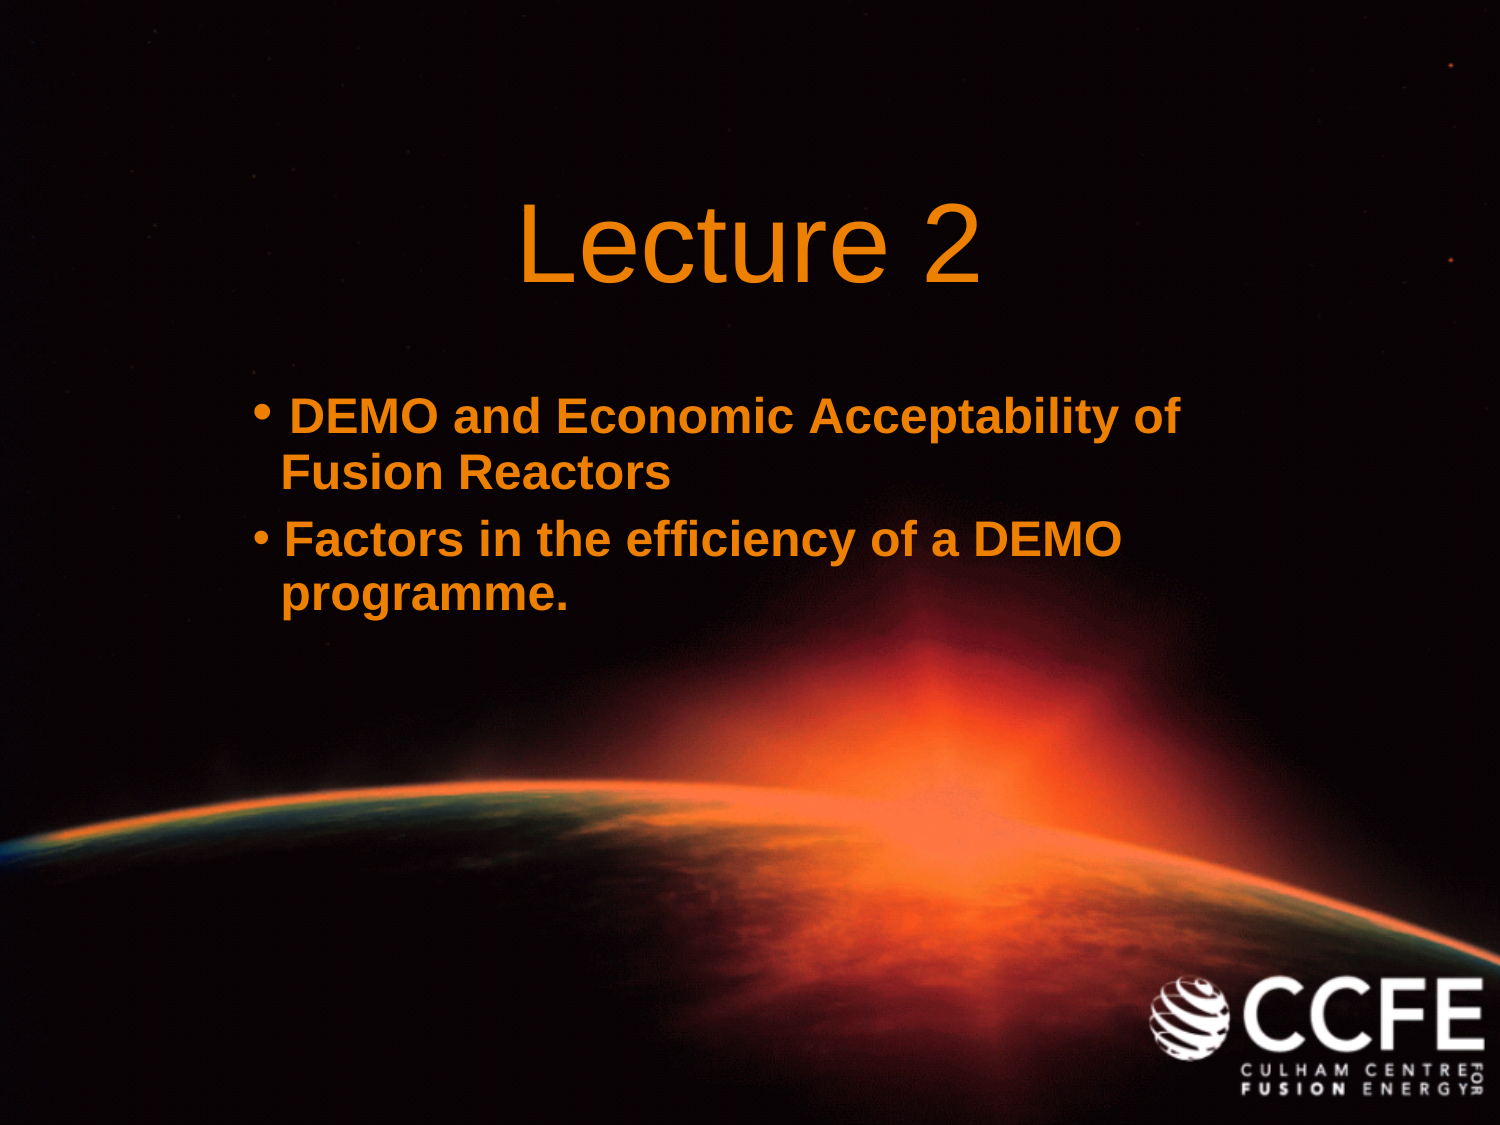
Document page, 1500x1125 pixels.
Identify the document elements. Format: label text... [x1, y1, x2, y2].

text_box DEMO and Economic Acceptability of Fusion Reactors Factors in the efficiency of a DEMO programme. [237, 376, 1288, 644]
picture [0, 0, 1500, 1125]
text_box Lecture 2 [112, 90, 1388, 386]
